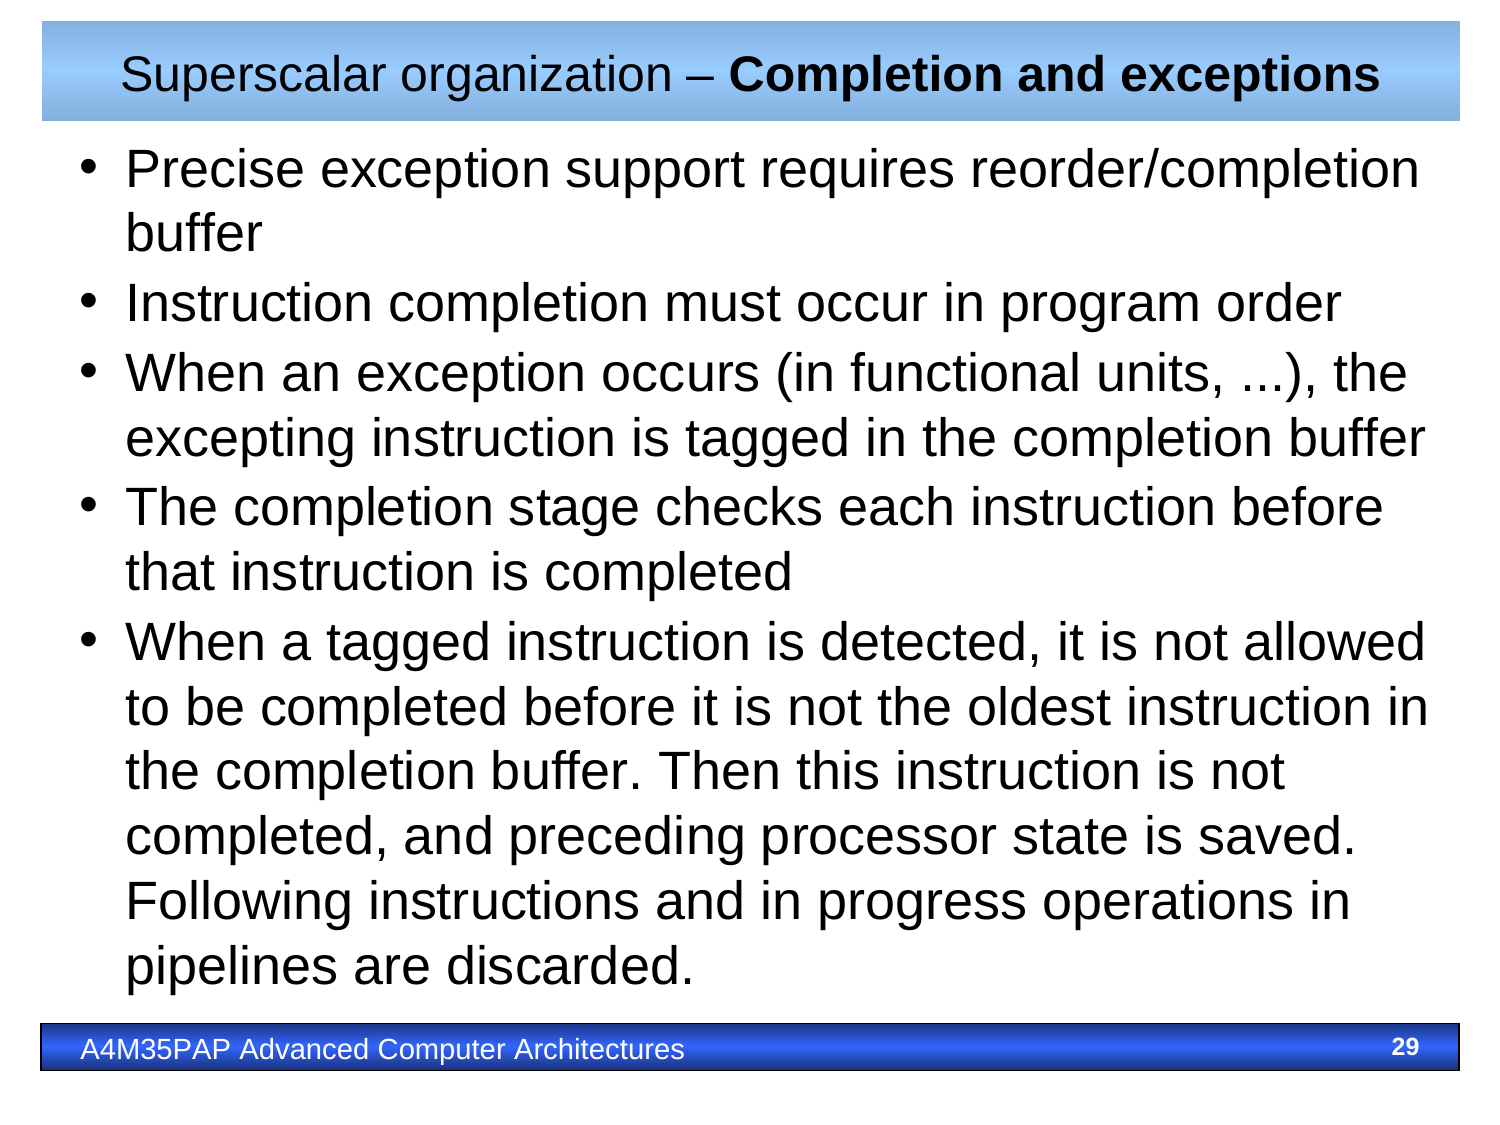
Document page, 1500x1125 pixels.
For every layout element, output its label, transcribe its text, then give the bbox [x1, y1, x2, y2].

list Precise exception support requires reorder/completion buffer Instruction completion must occur in program order When an exception occurs (in functional units, ...), the excepting instruction is tagged in the completion buffer The completion stage checks each instruction before that instruction is completed When a tagged instruction is detected, it is not allowed to be completed before it is not the oldest instruction in the completion buffer. Then this instruction is not completed, and preceding processor state is saved. Following instructions and in progress operations in pipelines are discarded. [64, 125, 1463, 1030]
title Superscalar organization – Completion and exceptions [42, 21, 1460, 121]
